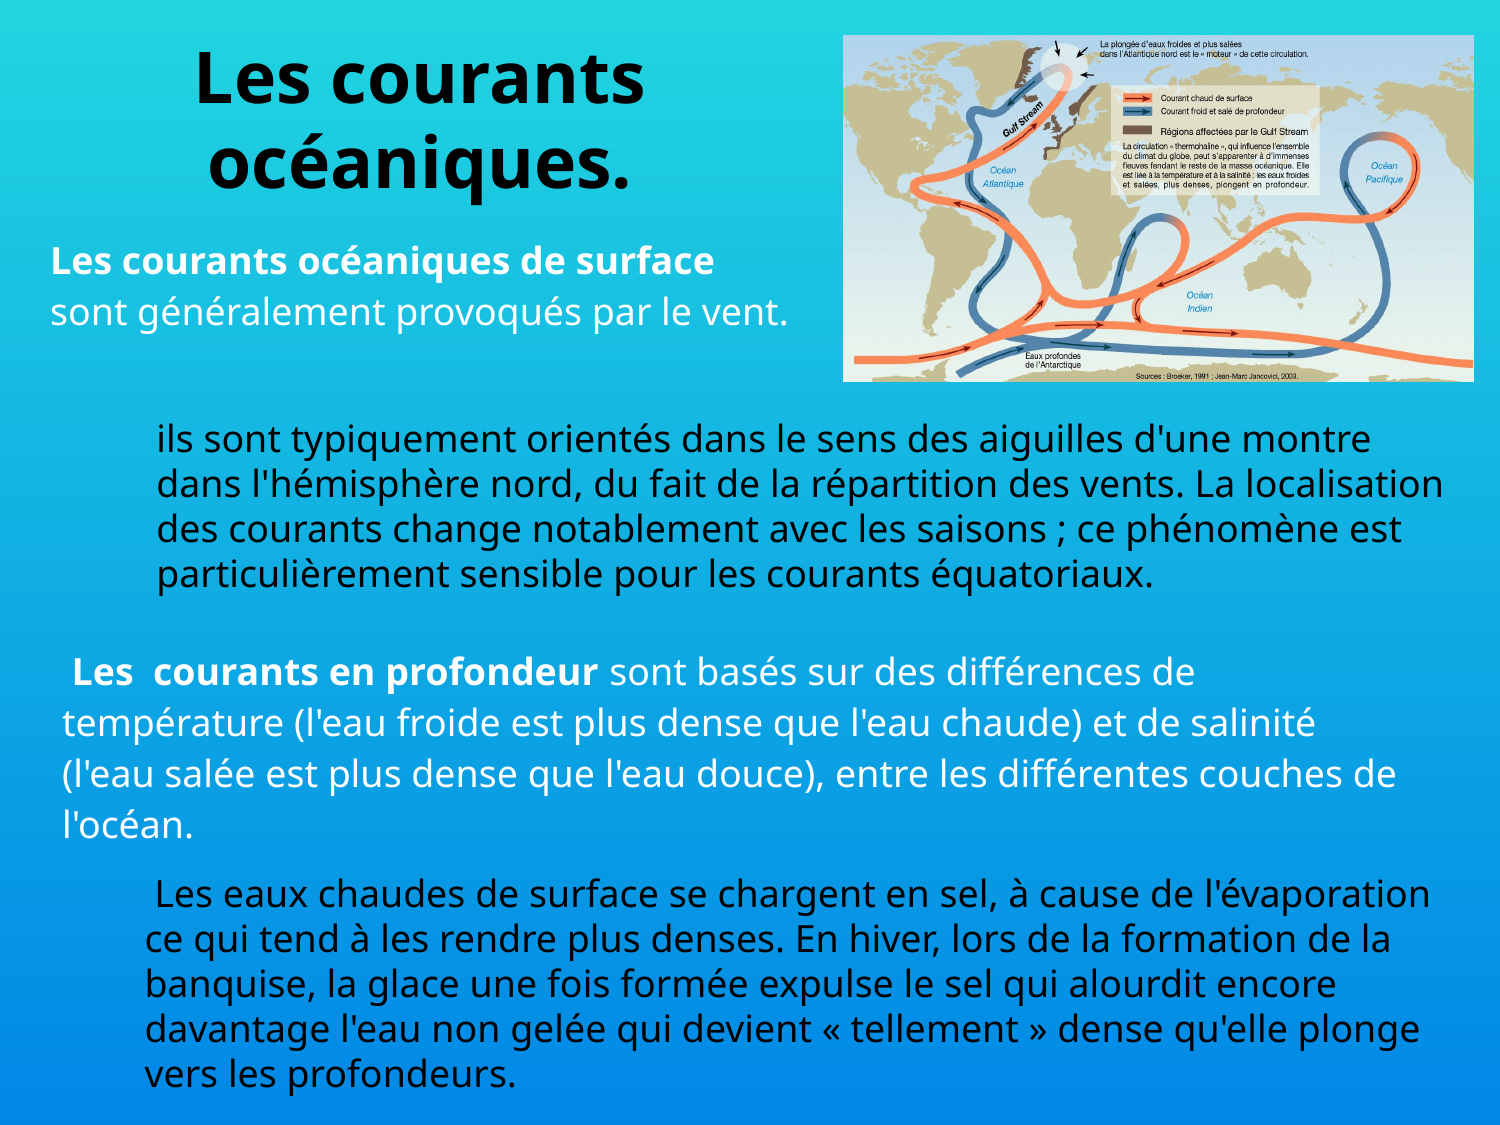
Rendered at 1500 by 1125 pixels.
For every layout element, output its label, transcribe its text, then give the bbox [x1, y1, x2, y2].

title Les courants océaniques. [59, 23, 781, 212]
text_box ils sont typiquement orientés dans le sens des aiguilles d'une montre dans l'hémisphère nord, du fait de la répartition des vents. La localisation des courants change notablement avec les saisons ; ce phénomène est particulièrement sensible pour les courants équatoriaux. [141, 407, 1477, 603]
picture [843, 35, 1474, 382]
text_box Les eaux chaudes de surface se chargent en sel, à cause de l'évaporation ce qui tend à les rendre plus denses. En hiver, lors de la formation de la banquise, la glace une fois formée expulse le sel qui alourdit encore davantage l'eau non gelée qui devient « tellement » dense qu'elle plonge vers les profondeurs. [129, 862, 1489, 1102]
text_box Les courants en profondeur sont basés sur des différences de température (l'eau froide est plus dense que l'eau chaude) et de salinité (l'eau salée est plus dense que l'eau douce), entre les différentes couches de l'océan. [47, 637, 1430, 834]
text_box Les courants océaniques de surface sont généralement provoqués par le vent. [35, 227, 816, 378]
